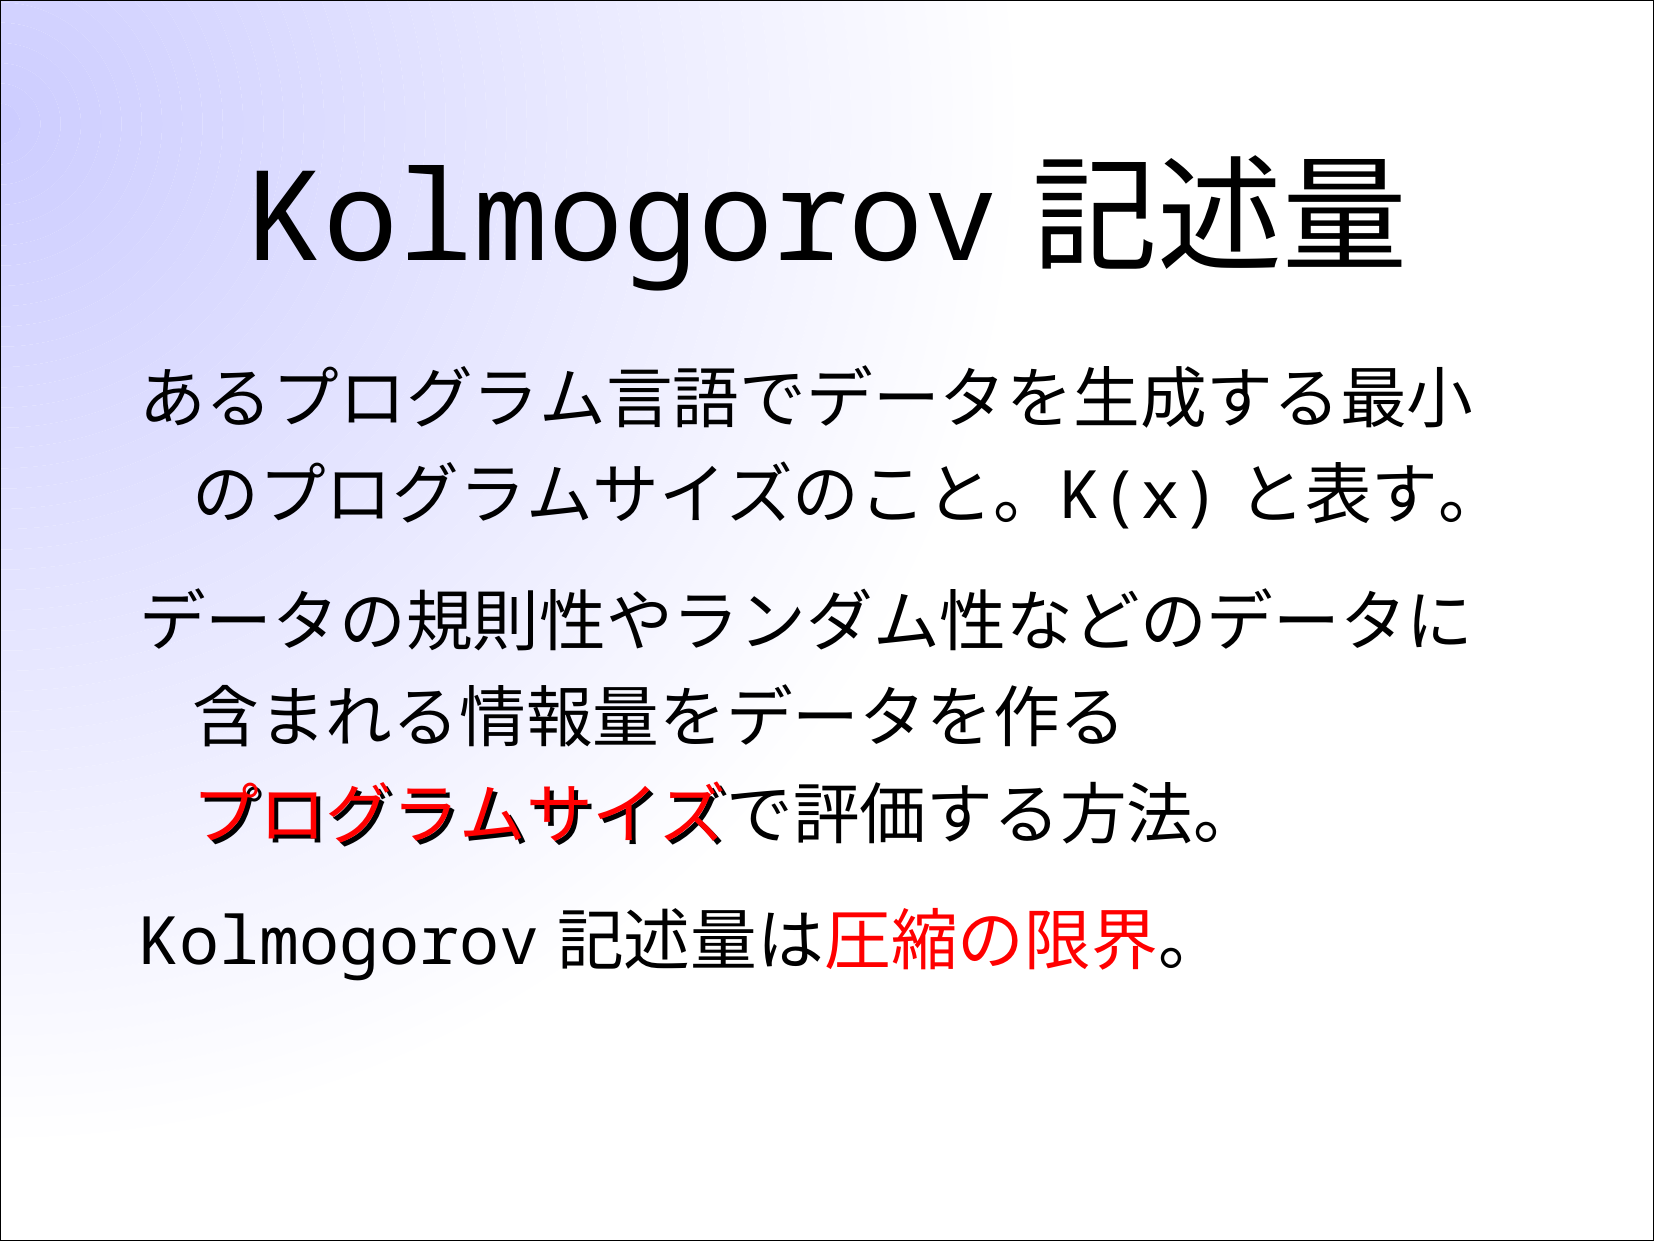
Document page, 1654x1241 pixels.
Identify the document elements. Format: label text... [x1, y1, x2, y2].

title Kolmogorov記述量 [121, 102, 1534, 311]
list あるプログラム言語でデータを生成する最小のプログラムサイズのこと。K(x)と表す。 データの規則性やランダム性などのデータに含まれる情報量をデータを作る プログラムサイズで評価する方法。 Kolmogorov記述量は圧縮の限界。 [121, 344, 1534, 1127]
